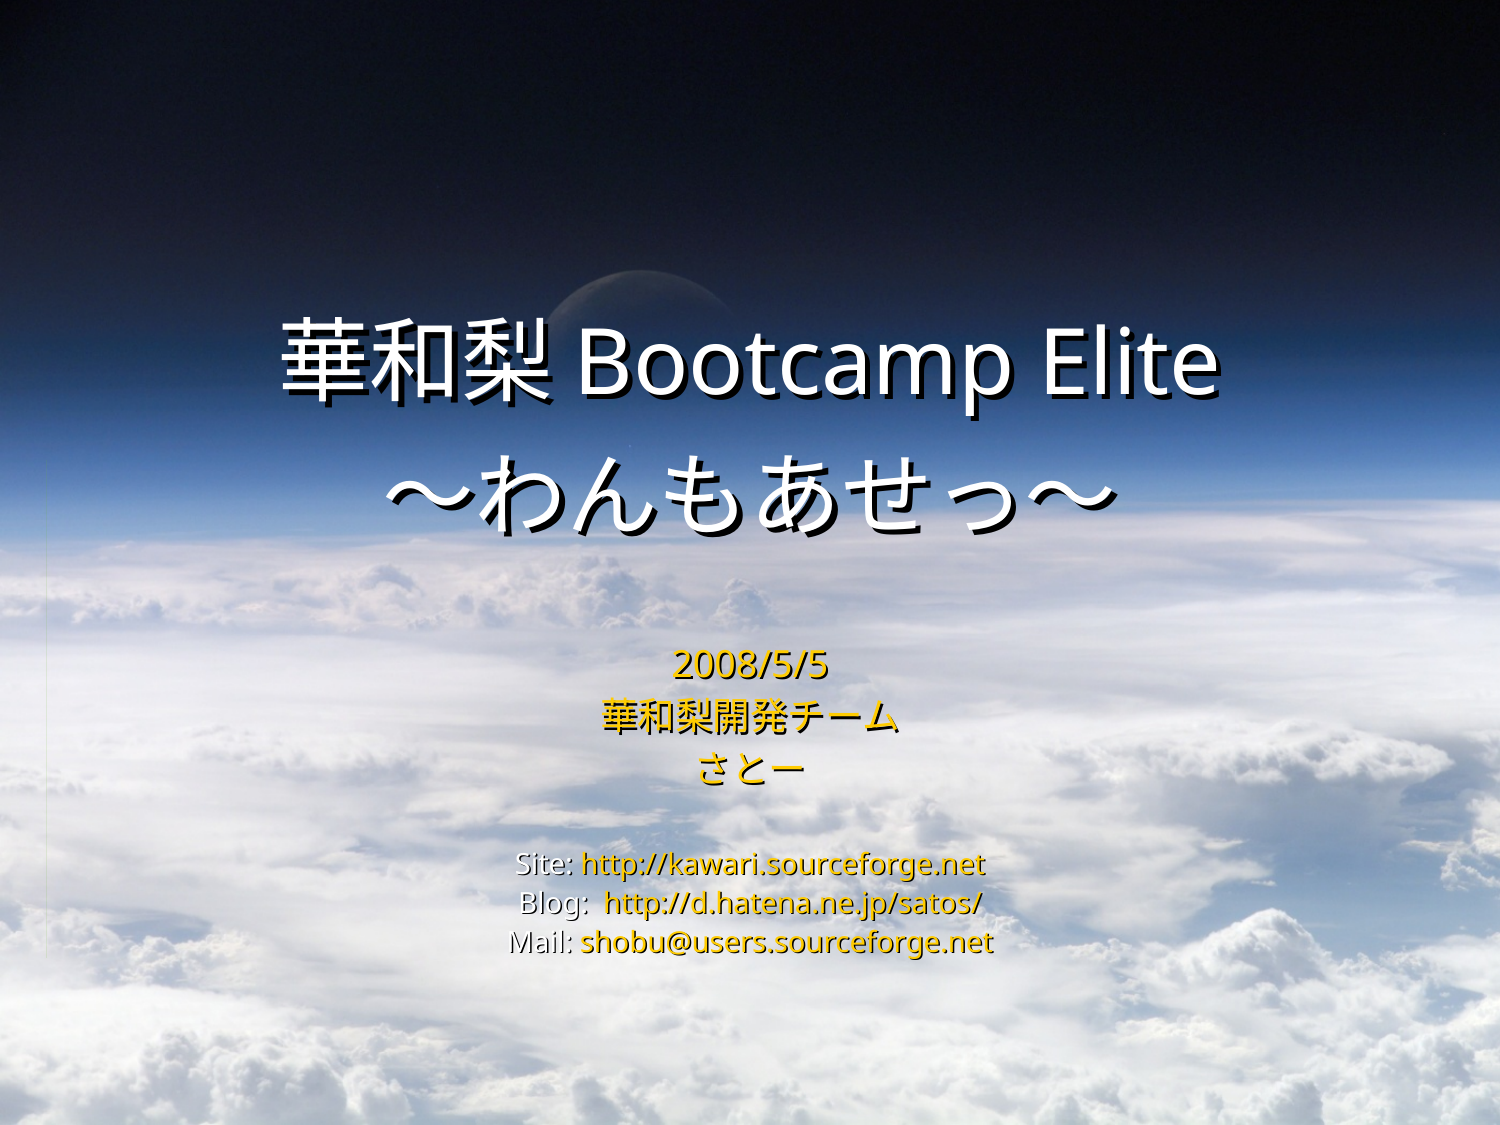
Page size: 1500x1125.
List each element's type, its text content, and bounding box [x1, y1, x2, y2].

subtitle 2008/5/5 華和梨開発チーム さとー Site: http://kawari.sourceforge.net Blog: http://d.hatena.ne.jp/satos/ Mail: shobu@users.sourceforge.net [225, 637, 1276, 953]
title 華和梨 Bootcamp Elite ～わんもあせっ～ [112, 327, 1388, 563]
picture [0, 0, 1500, 1125]
